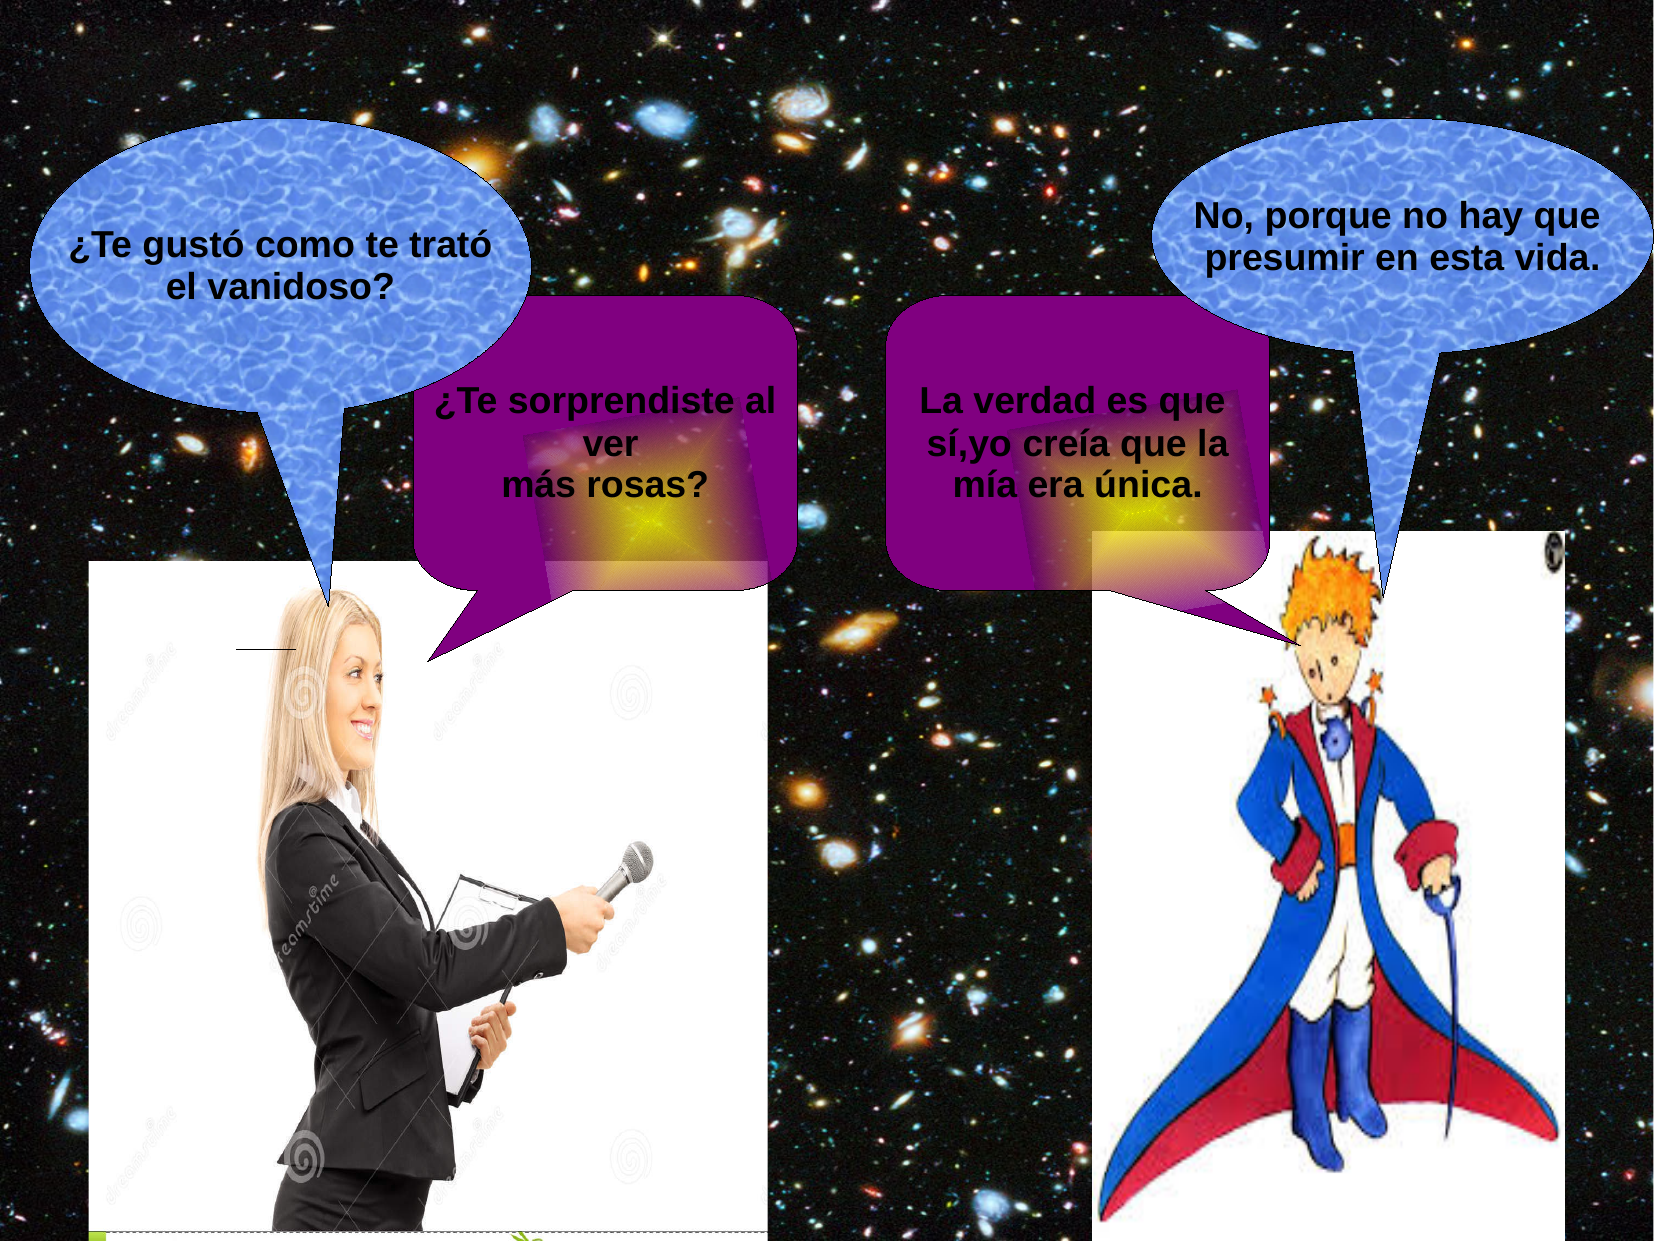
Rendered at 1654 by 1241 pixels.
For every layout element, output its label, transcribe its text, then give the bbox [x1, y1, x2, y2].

text_box ¿Te sorprendiste al ver más rosas? [413, 295, 798, 662]
picture [0, 0, 1654, 1241]
text_box No, porque no hay que presumir en esta vida. [1151, 118, 1654, 598]
text_box ¿Te gustó como te trató el vanidoso? [29, 118, 532, 607]
text_box La verdad es que sí,yo creía que la mía era única. [885, 295, 1301, 646]
